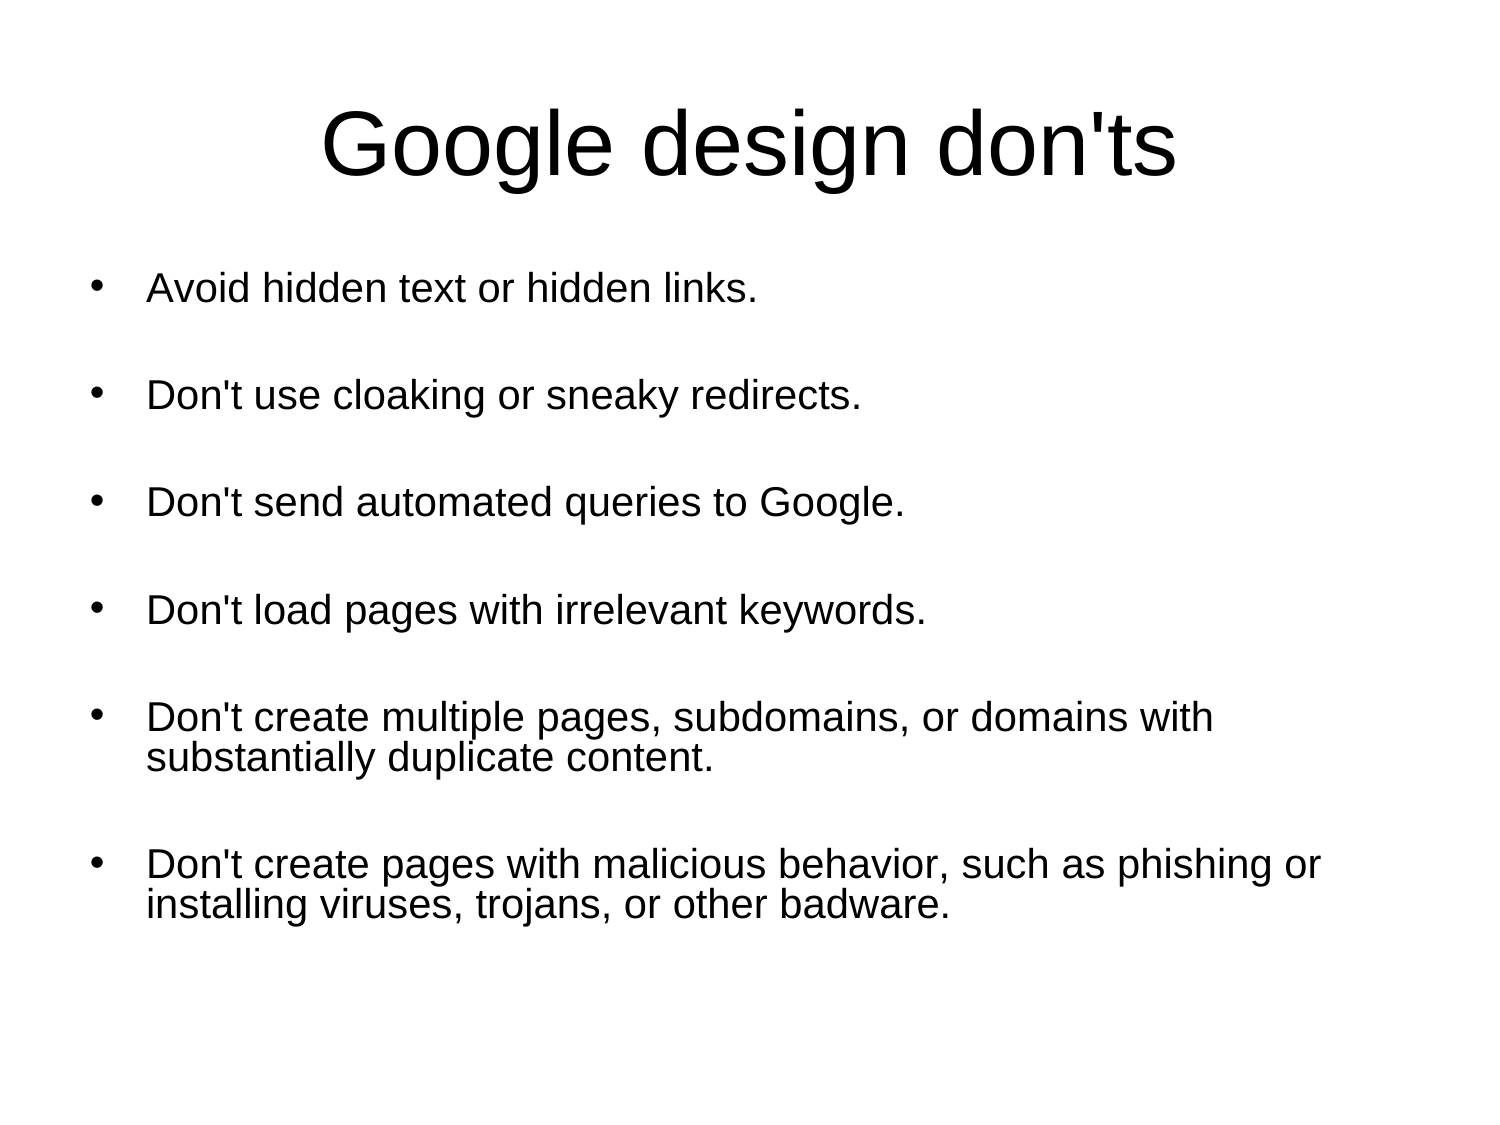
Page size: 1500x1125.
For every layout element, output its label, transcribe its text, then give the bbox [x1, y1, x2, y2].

title Google design don'ts [75, 45, 1426, 233]
list Avoid hidden text or hidden links. Don't use cloaking or sneaky redirects. Don't send automated queries to Google. Don't load pages with irrelevant keywords. Don't create multiple pages, subdomains, or domains with substantially duplicate content. Don't create pages with malicious behavior, such as phishing or installing viruses, trojans, or other badware. [75, 262, 1426, 1005]
